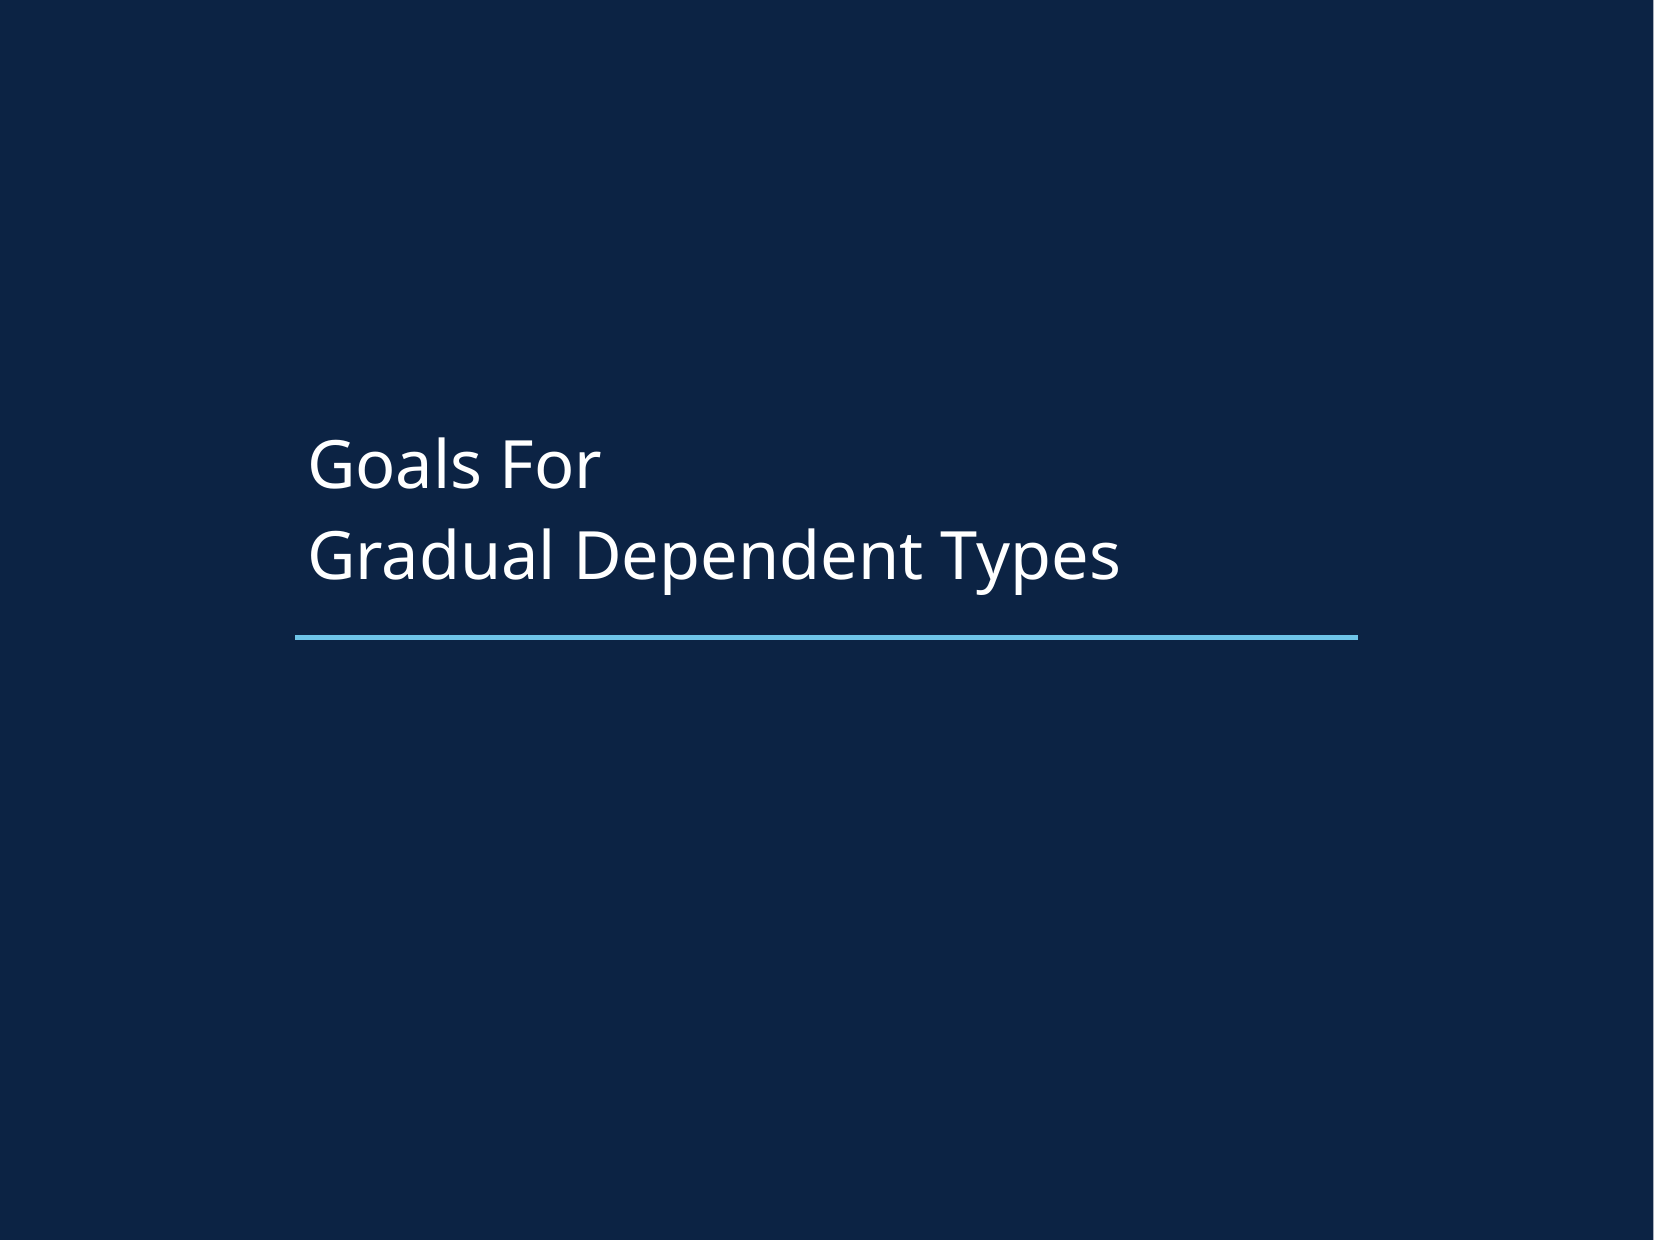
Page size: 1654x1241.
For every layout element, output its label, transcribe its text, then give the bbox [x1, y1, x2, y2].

title Goals For Gradual Dependent Types [307, 391, 1347, 599]
